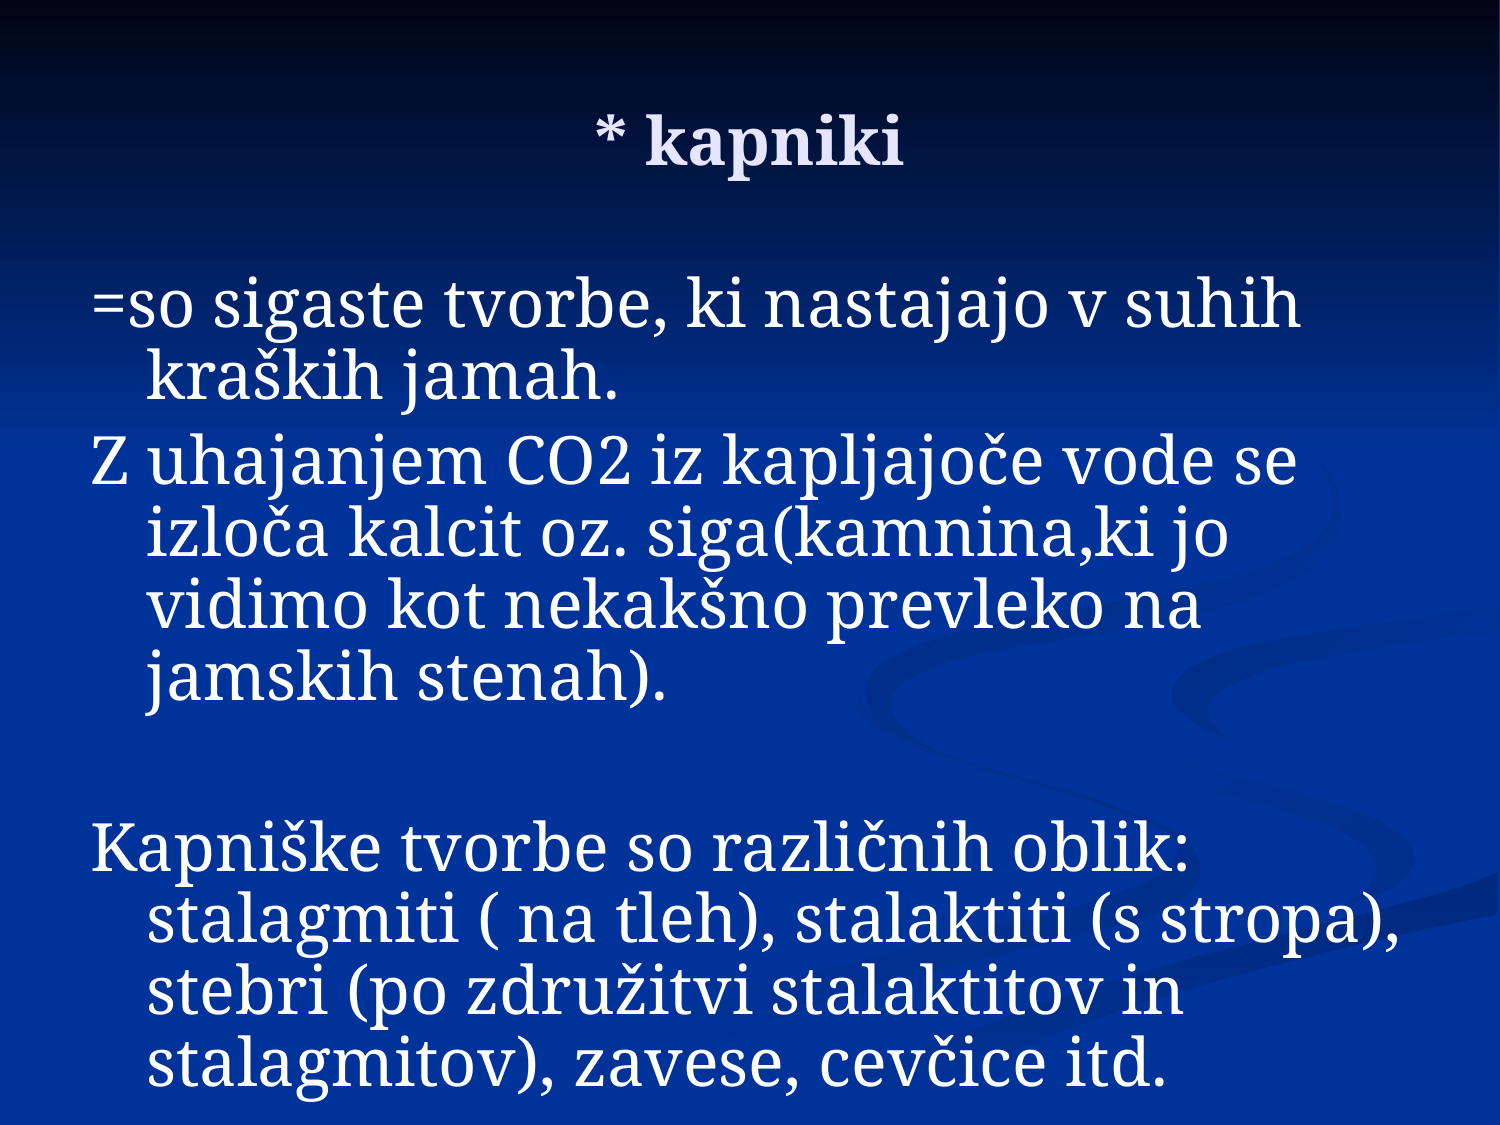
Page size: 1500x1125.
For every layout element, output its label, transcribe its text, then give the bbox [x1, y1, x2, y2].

title * kapniki [75, 45, 1425, 233]
list =so sigaste tvorbe, ki nastajajo v suhih kraških jamah. Z uhajanjem CO2 iz kapljajoče vode se izloča kalcit oz. siga(kamnina,ki jo vidimo kot nekakšno prevleko na jamskih stenah). Kapniške tvorbe so različnih oblik: stalagmiti ( na tleh), stalaktiti (s stropa), stebri (po združitvi stalaktitov in stalagmitov), zavese, cevčice itd. [75, 262, 1425, 1005]
